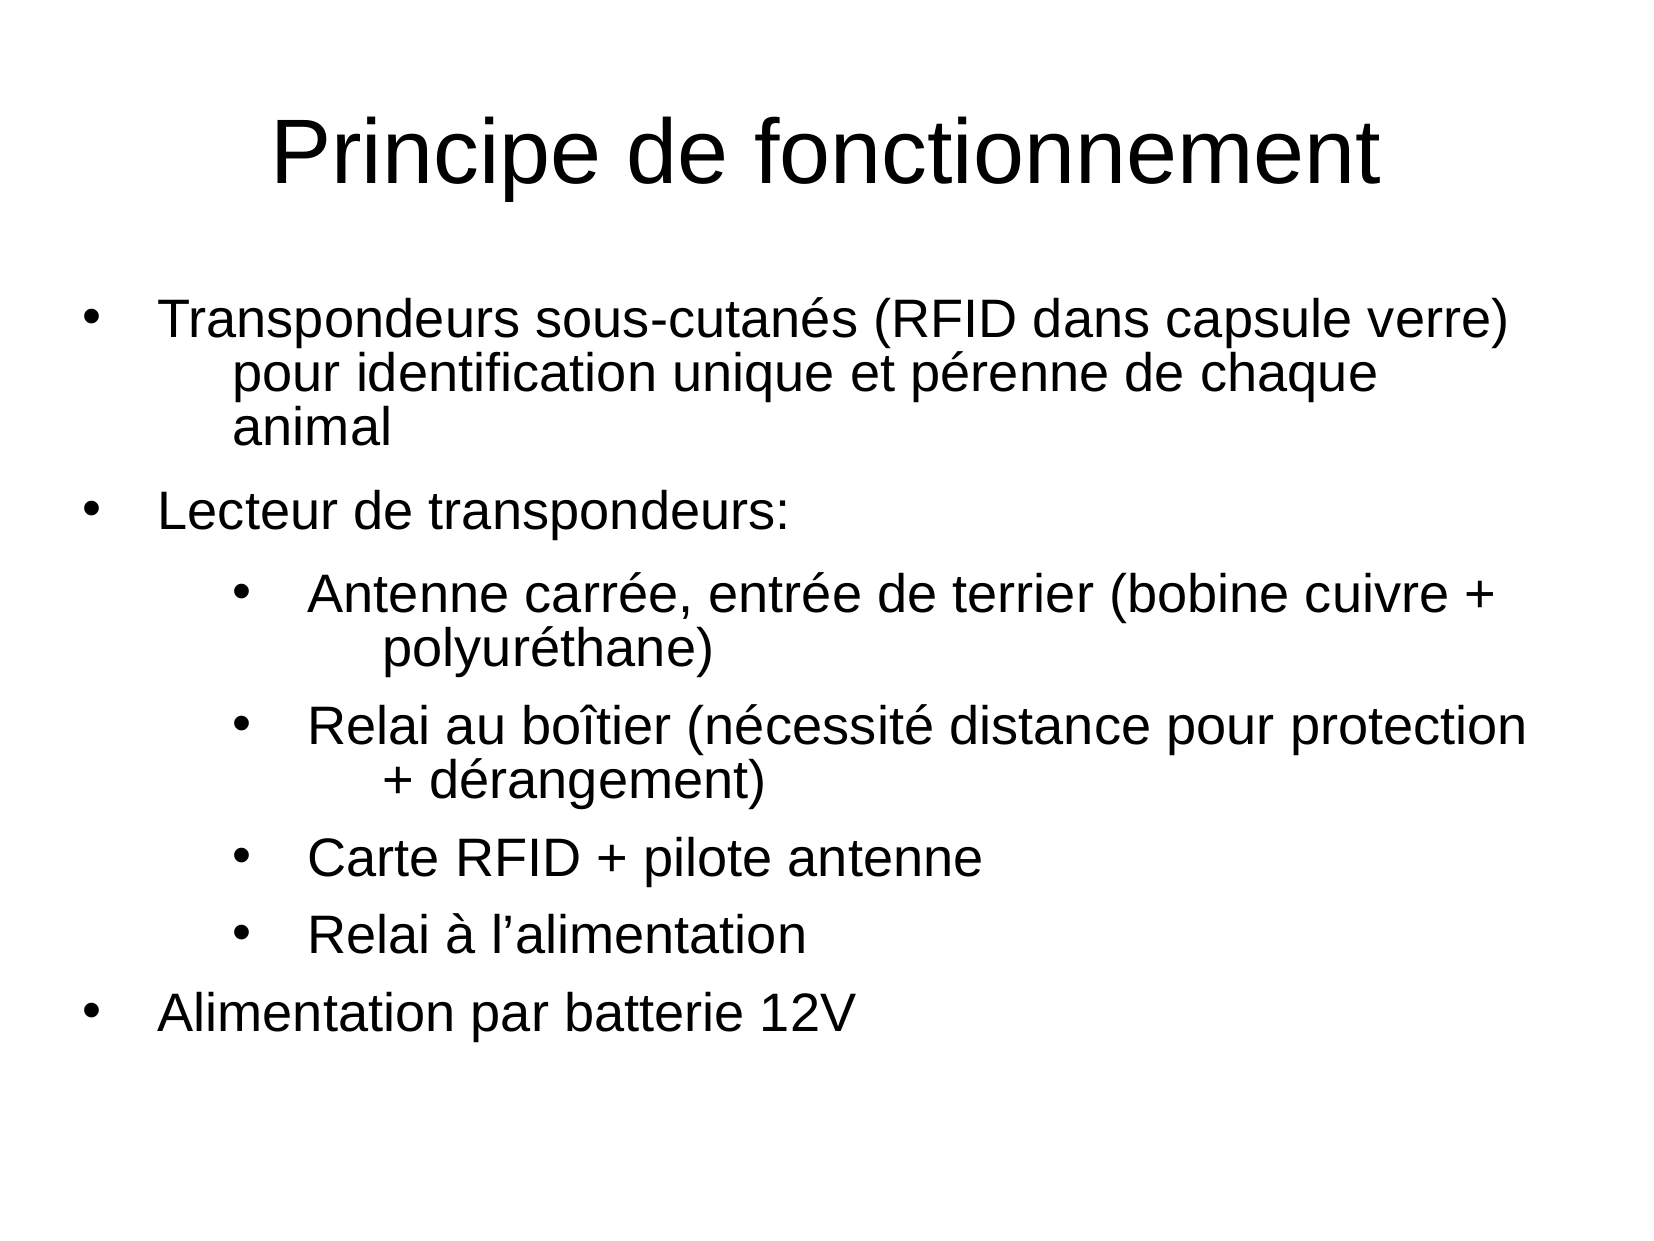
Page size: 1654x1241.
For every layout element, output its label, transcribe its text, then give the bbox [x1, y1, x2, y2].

title Principe de fonctionnement [82, 49, 1571, 257]
list Transpondeurs sous-cutanés (RFID dans capsule verre) pour identification unique et pérenne de chaque animal Lecteur de transpondeurs: Antenne carrée, entrée de terrier (bobine cuivre + polyuréthane) Relai au boîtier (nécessité distance pour protection + dérangement) Carte RFID + pilote antenne Relai à l’alimentation Alimentation par batterie 12V [82, 290, 1538, 1010]
